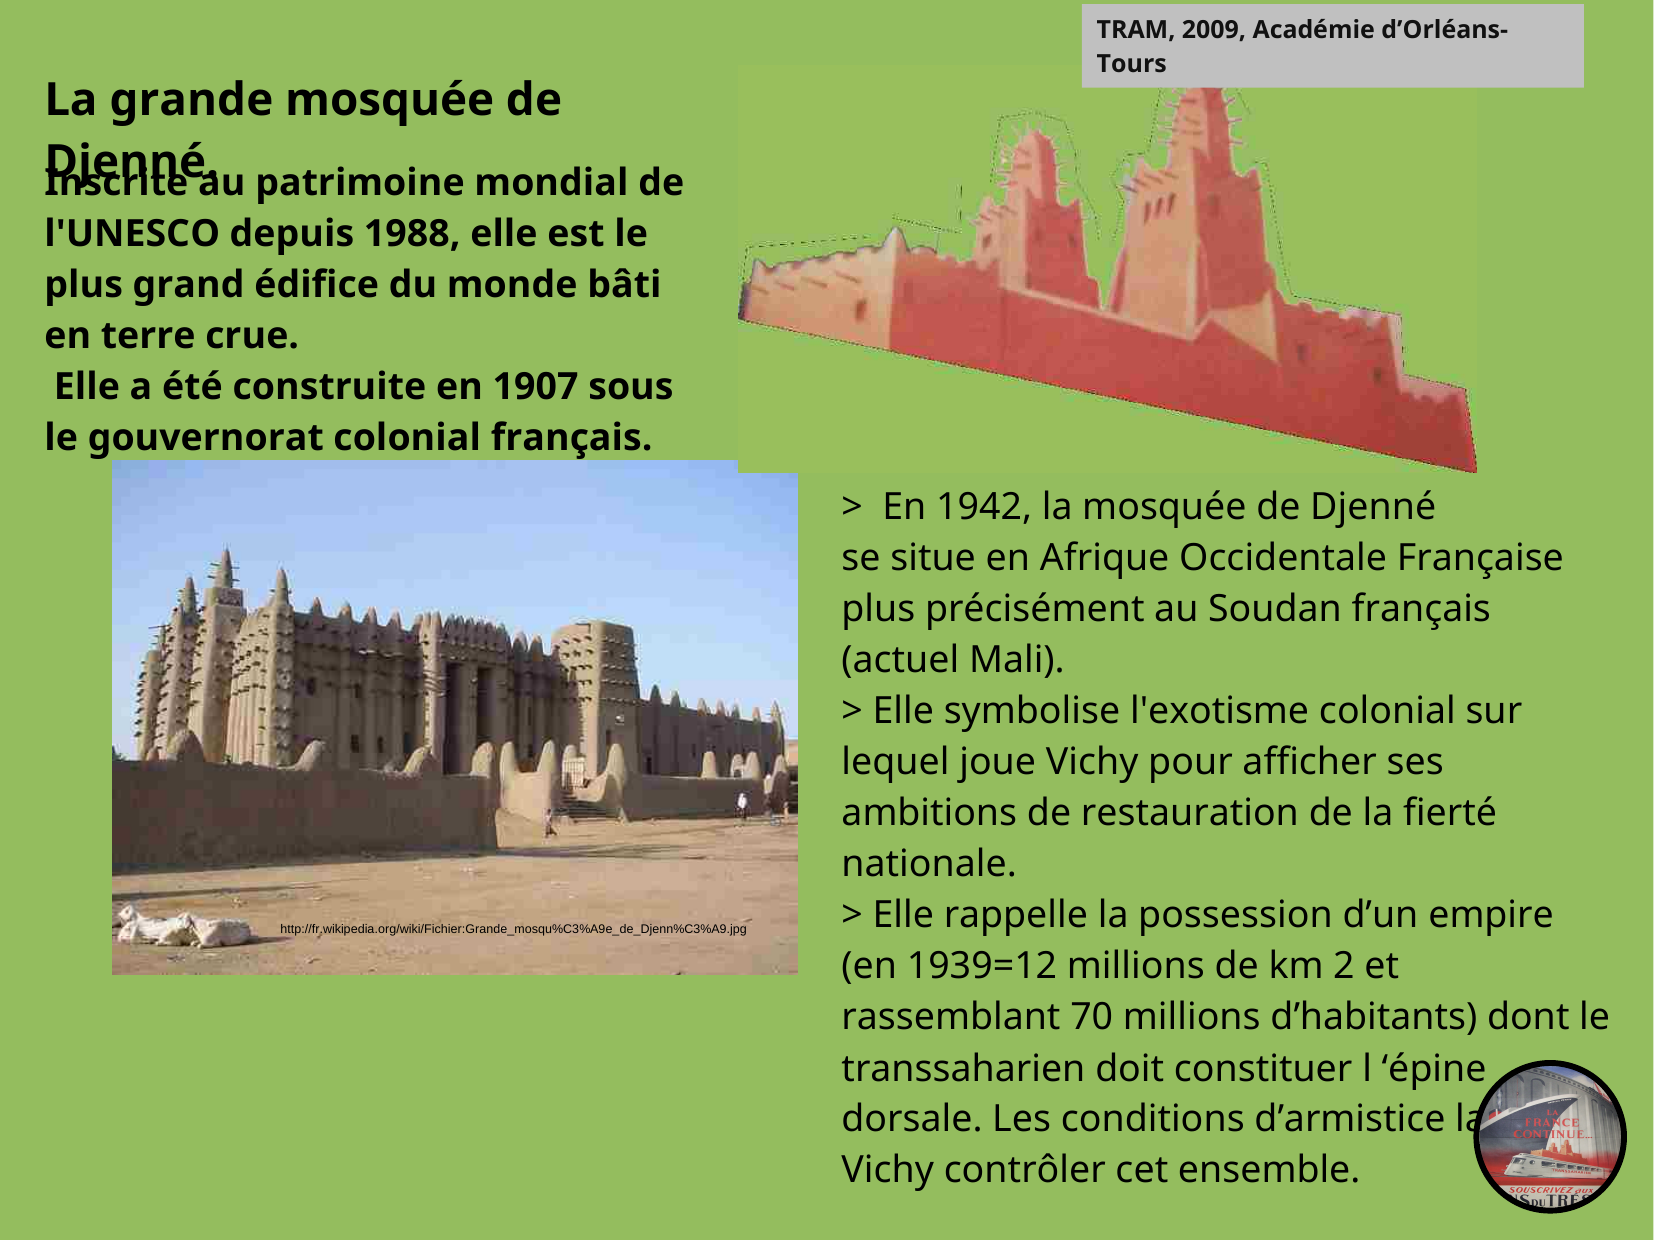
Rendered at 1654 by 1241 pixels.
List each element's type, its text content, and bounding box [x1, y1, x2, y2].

picture [112, 65, 1477, 975]
text_box > En 1942, la mosquée de Djenné se situe en Afrique Occidentale Française plus précisément au Soudan français (actuel Mali). > Elle symbolise l'exotisme colonial sur lequel joue Vichy pour afficher ses ambitions de restauration de la fierté nationale. > Elle rappelle la possession d’un empire (en 1939=12 millions de km 2 et rassemblant 70 millions d’habitants) dont le transsaharien doit constituer l ‘épine dorsale. Les conditions d’armistice laissent Vichy contrôler cet ensemble. [826, 472, 1628, 1089]
text_box [1476, 1062, 1625, 1211]
text_box La grande mosquée de Djenné. [29, 59, 739, 129]
text_box Inscrite au patrimoine mondial de l'UNESCO depuis 1988, elle est le plus grand édifice du monde bâti en terre crue. Elle a été construite en 1907 sous le gouvernorat colonial français. [29, 147, 709, 432]
text_box TRAM, 2009, Académie d’Orléans-Tours [1081, 4, 1584, 88]
text_box http://fr.wikipedia.org/wiki/Fichier:Grande_mosqu%C3%A9e_de_Djenn%C3%A9.jpg [265, 915, 798, 945]
